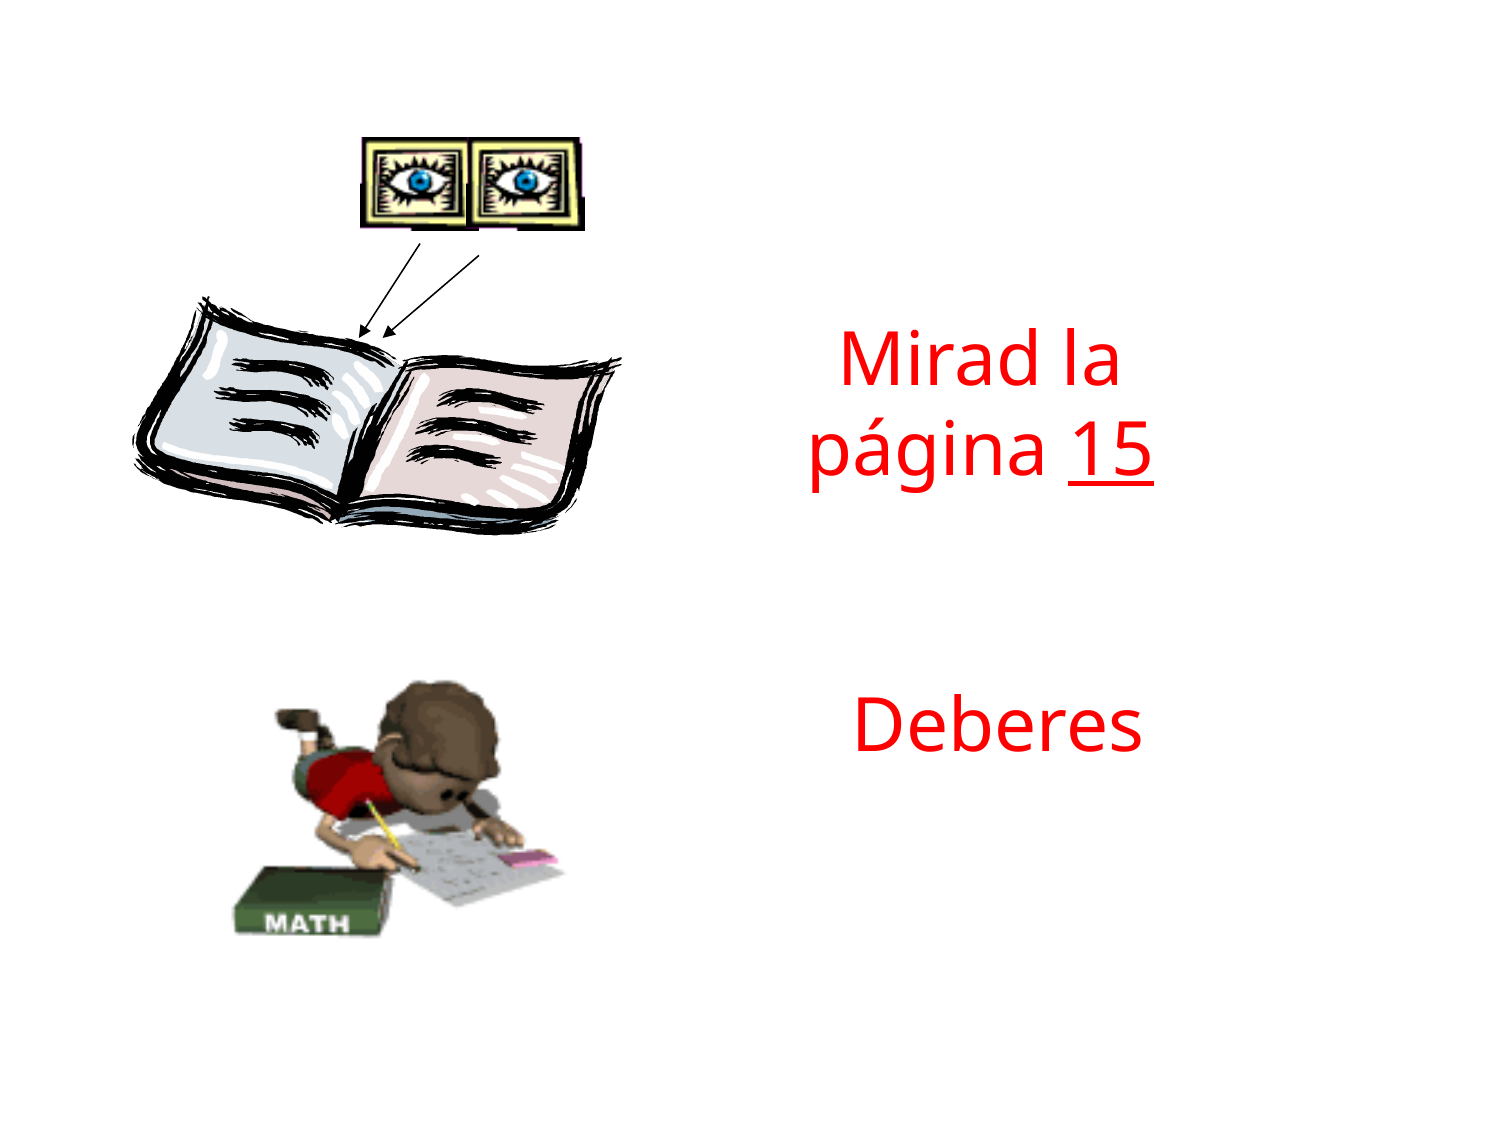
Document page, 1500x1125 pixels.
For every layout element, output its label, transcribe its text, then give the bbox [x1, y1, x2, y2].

picture [360, 137, 585, 231]
picture [230, 633, 573, 976]
picture [123, 290, 631, 541]
text_box Deberes [809, 668, 1187, 775]
text_box Mirad la página 15 [773, 302, 1188, 498]
